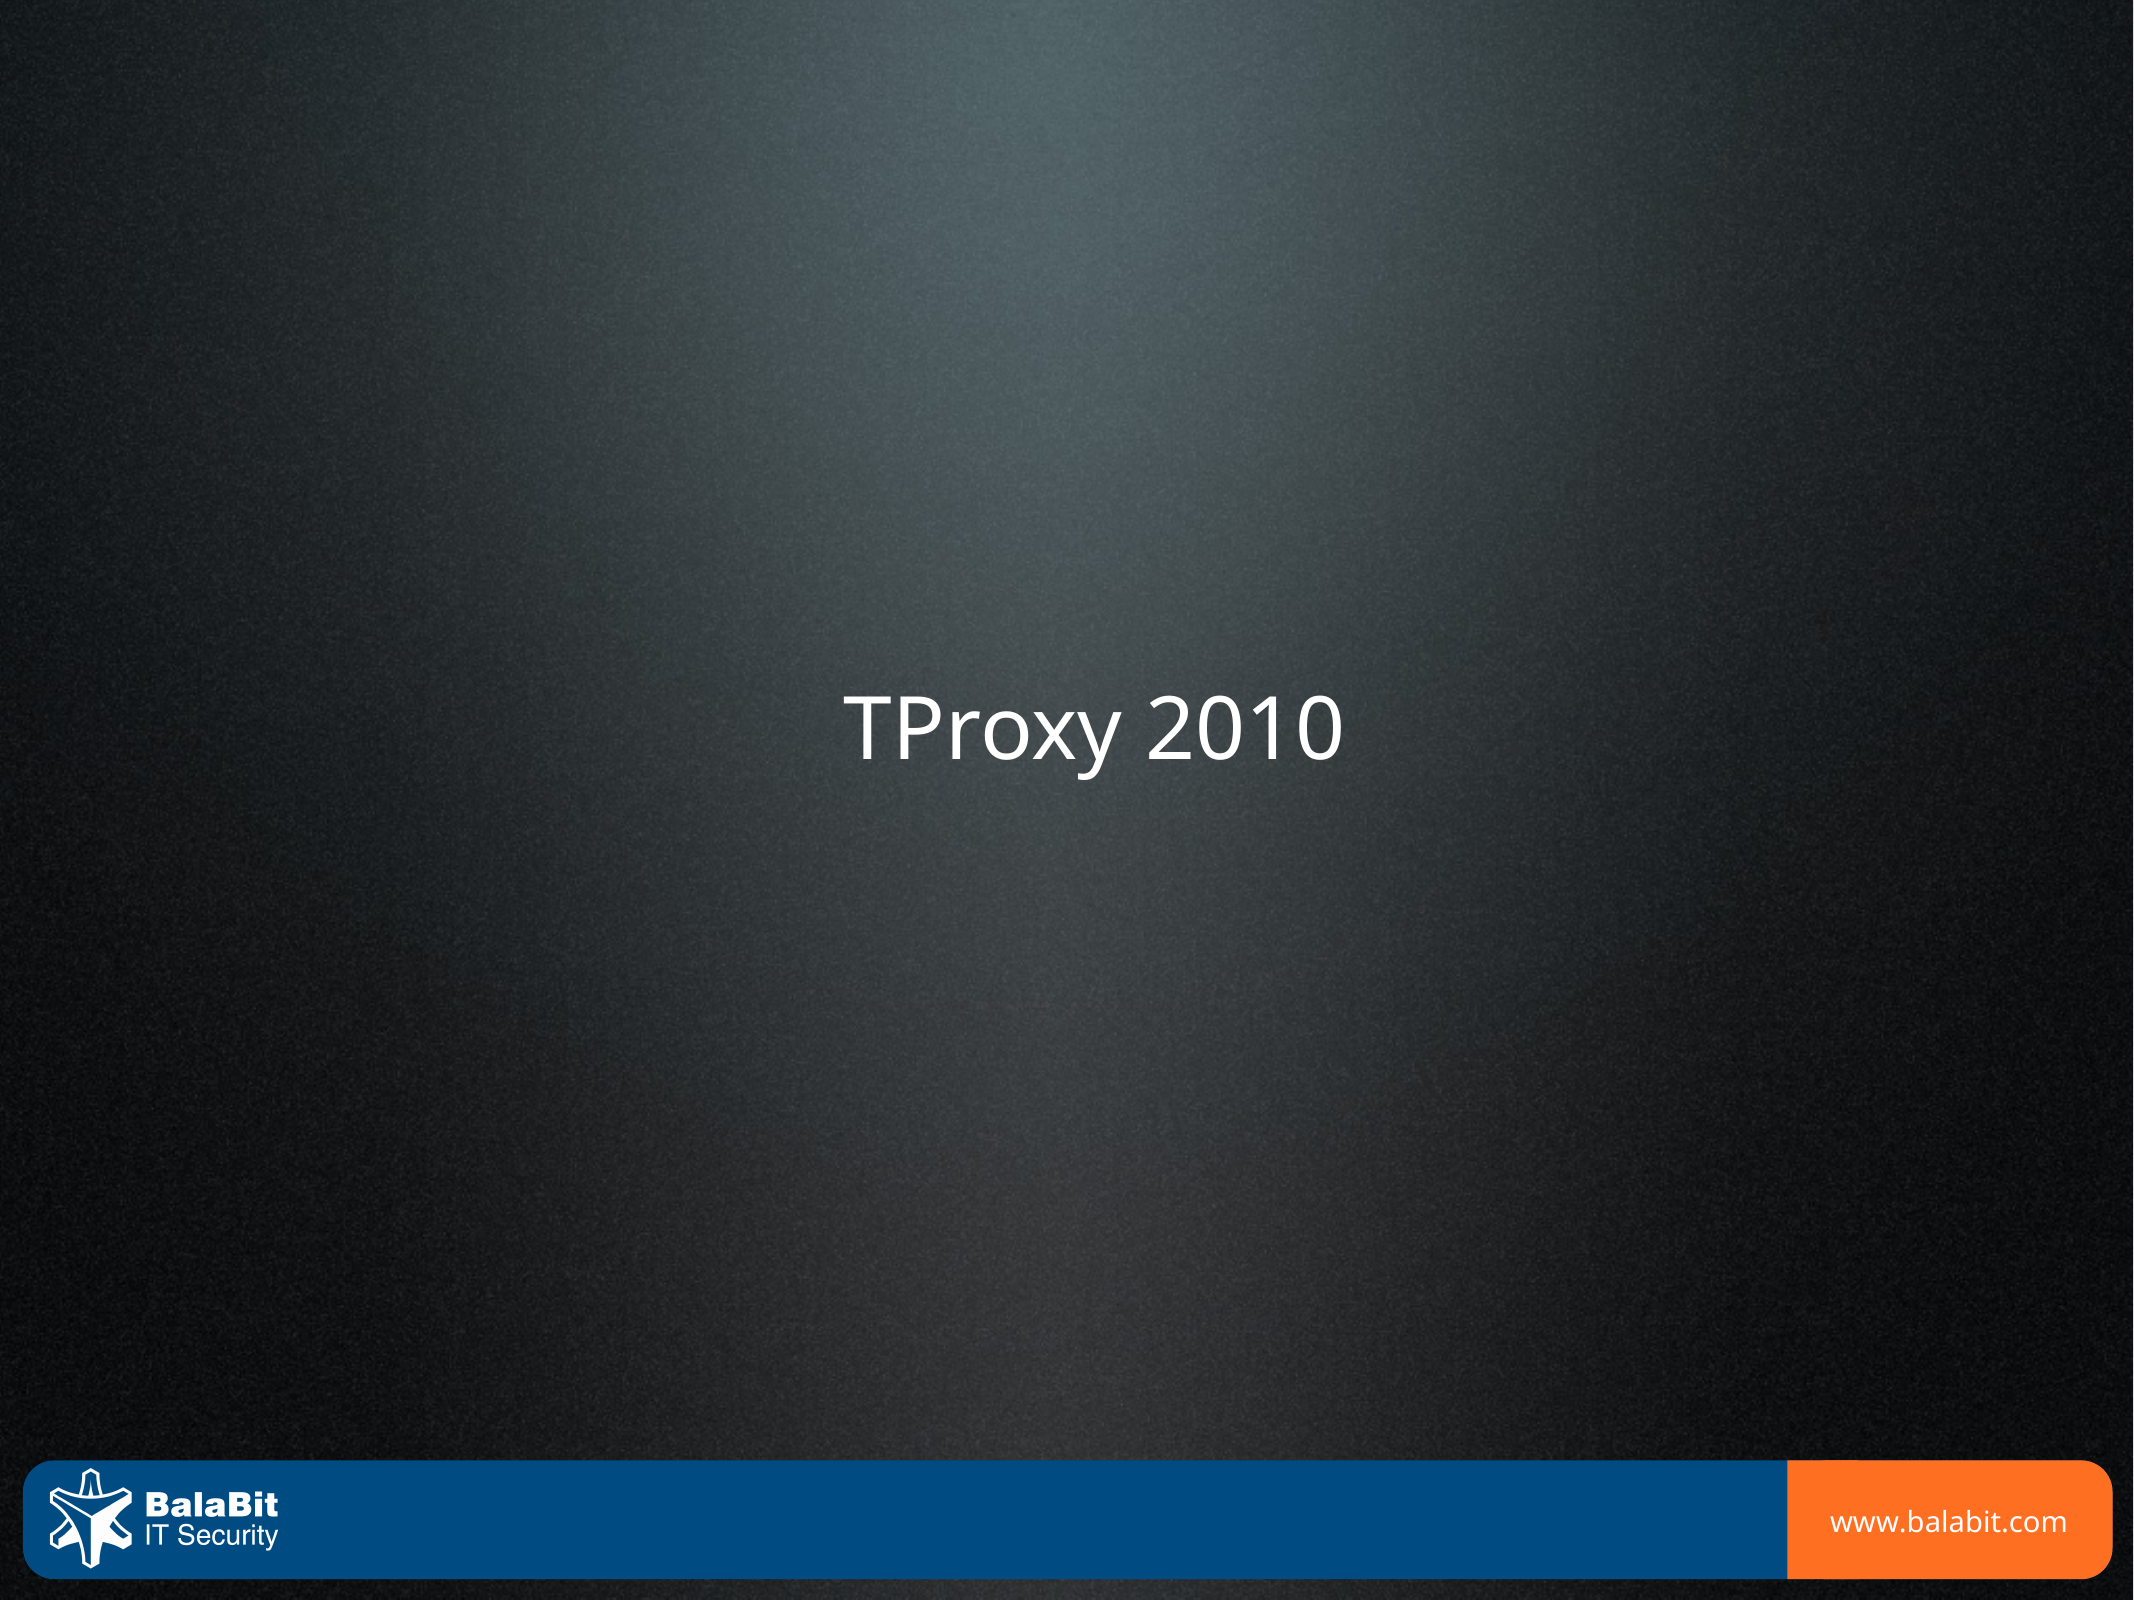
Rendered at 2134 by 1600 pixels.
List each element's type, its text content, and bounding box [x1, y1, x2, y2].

subtitle TProxy 2010 [106, 34, 2027, 1423]
picture [0, 0, 2134, 1600]
